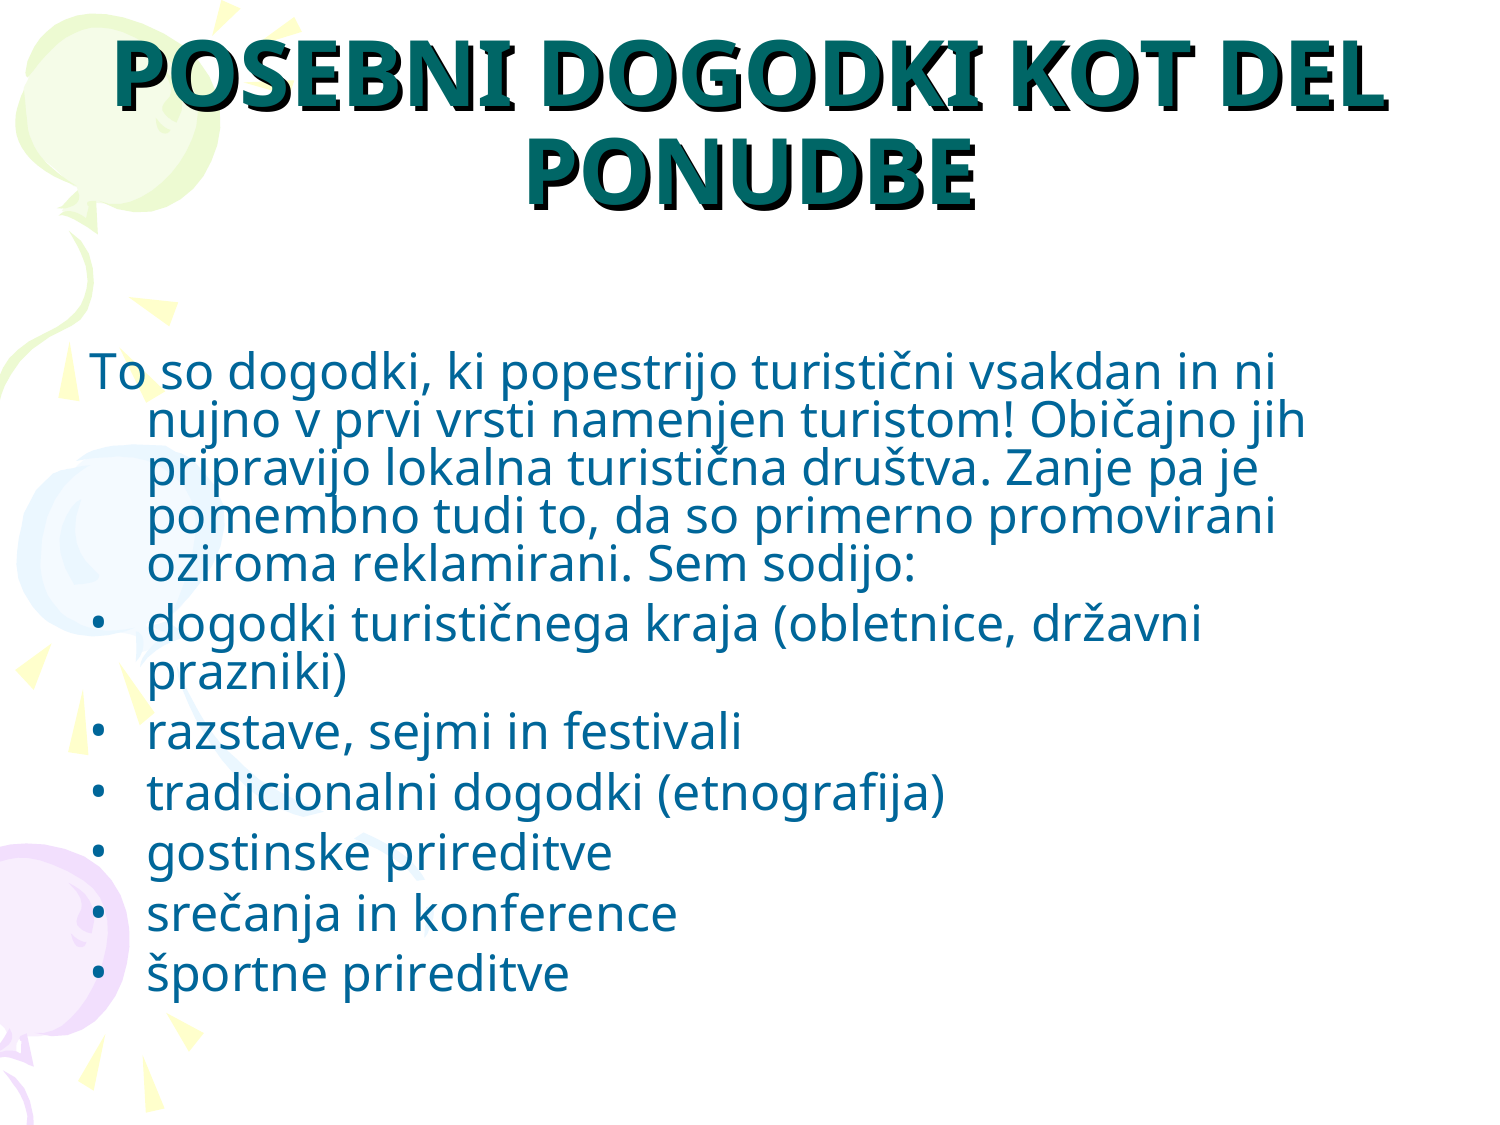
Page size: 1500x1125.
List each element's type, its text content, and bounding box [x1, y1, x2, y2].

list To so dogodki, ki popestrijo turistični vsakdan in ni nujno v prvi vrsti namenjen turistom! Običajno jih pripravijo lokalna turistična društva. Zanje pa je pomembno tudi to, da so primerno promovirani oziroma reklamirani. Sem sodijo: dogodki turističnega kraja (obletnice, državni prazniki) razstave, sejmi in festivali tradicionalni dogodki (etnografija) gostinske prireditve srečanja in konference športne prireditve [75, 262, 1426, 994]
title POSEBNI DOGODKI KOT DEL PONUDBE [72, 16, 1426, 233]
